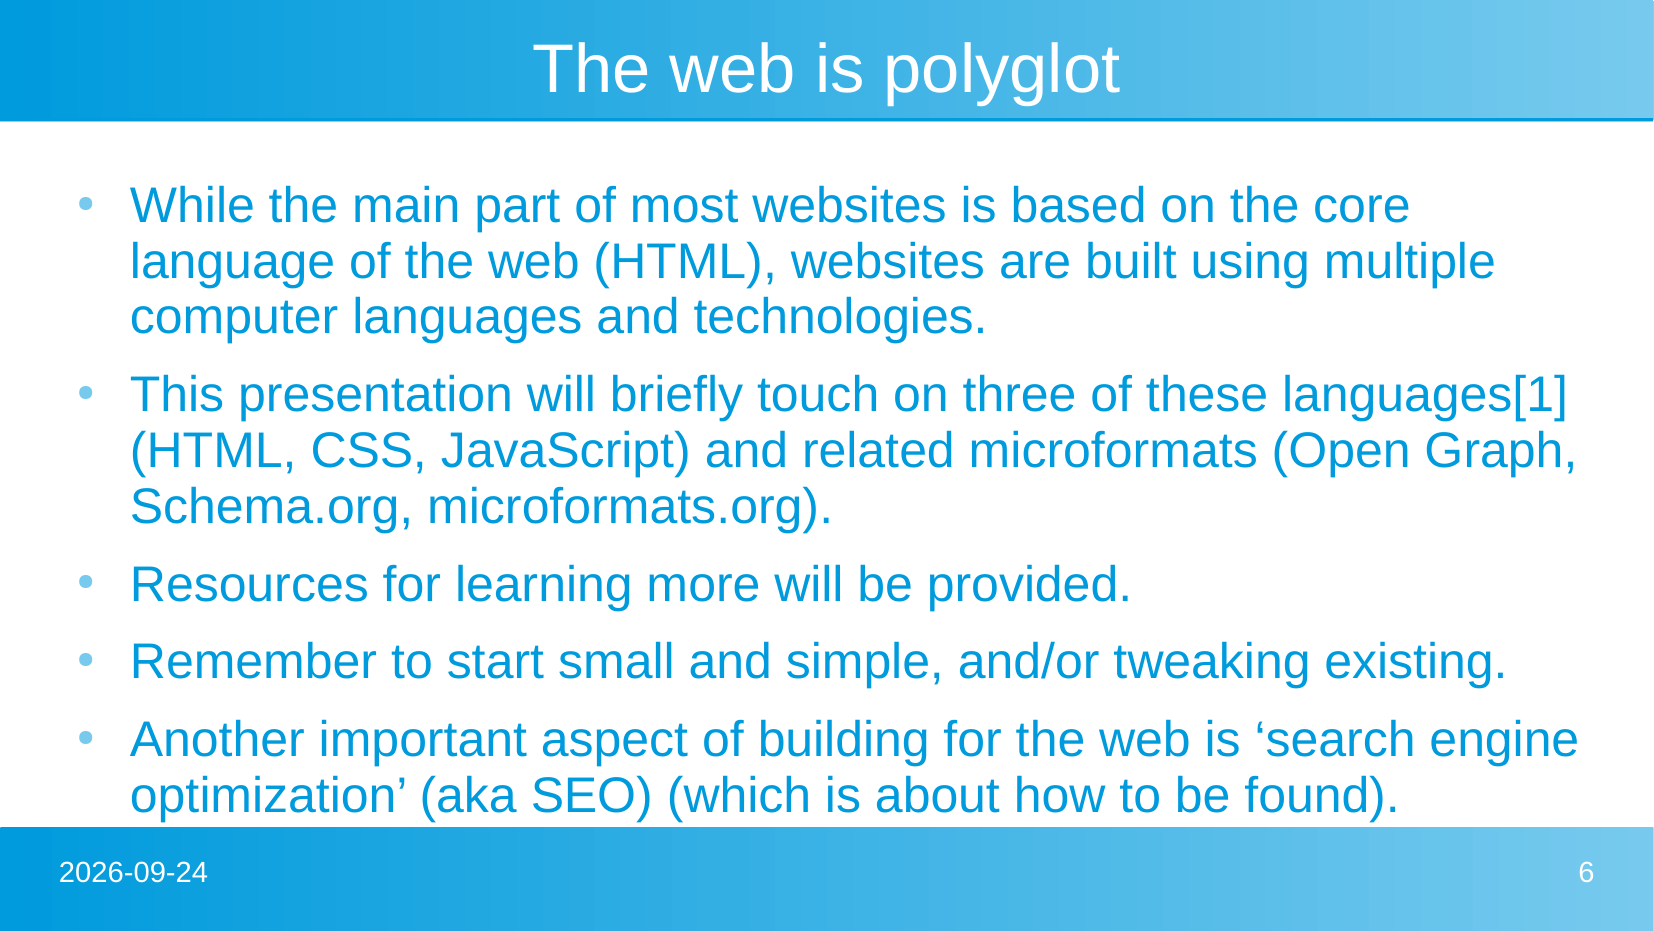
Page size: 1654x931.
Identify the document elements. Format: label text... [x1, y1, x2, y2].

title The web is polyglot [59, 29, 1595, 108]
list While the main part of most websites is based on the core language of the web (HTML), websites are built using multiple computer languages and technologies. This presentation will briefly touch on three of these languages[1] (HTML, CSS, JavaScript) and related microformats (Open Graph, Schema.org, microformats.org). Resources for learning more will be provided. Remember to start small and simple, and/or tweaking existing. Another important aspect of building for the web is ‘search engine optimization’ (aka SEO) (which is about how to be found). [59, 177, 1595, 768]
